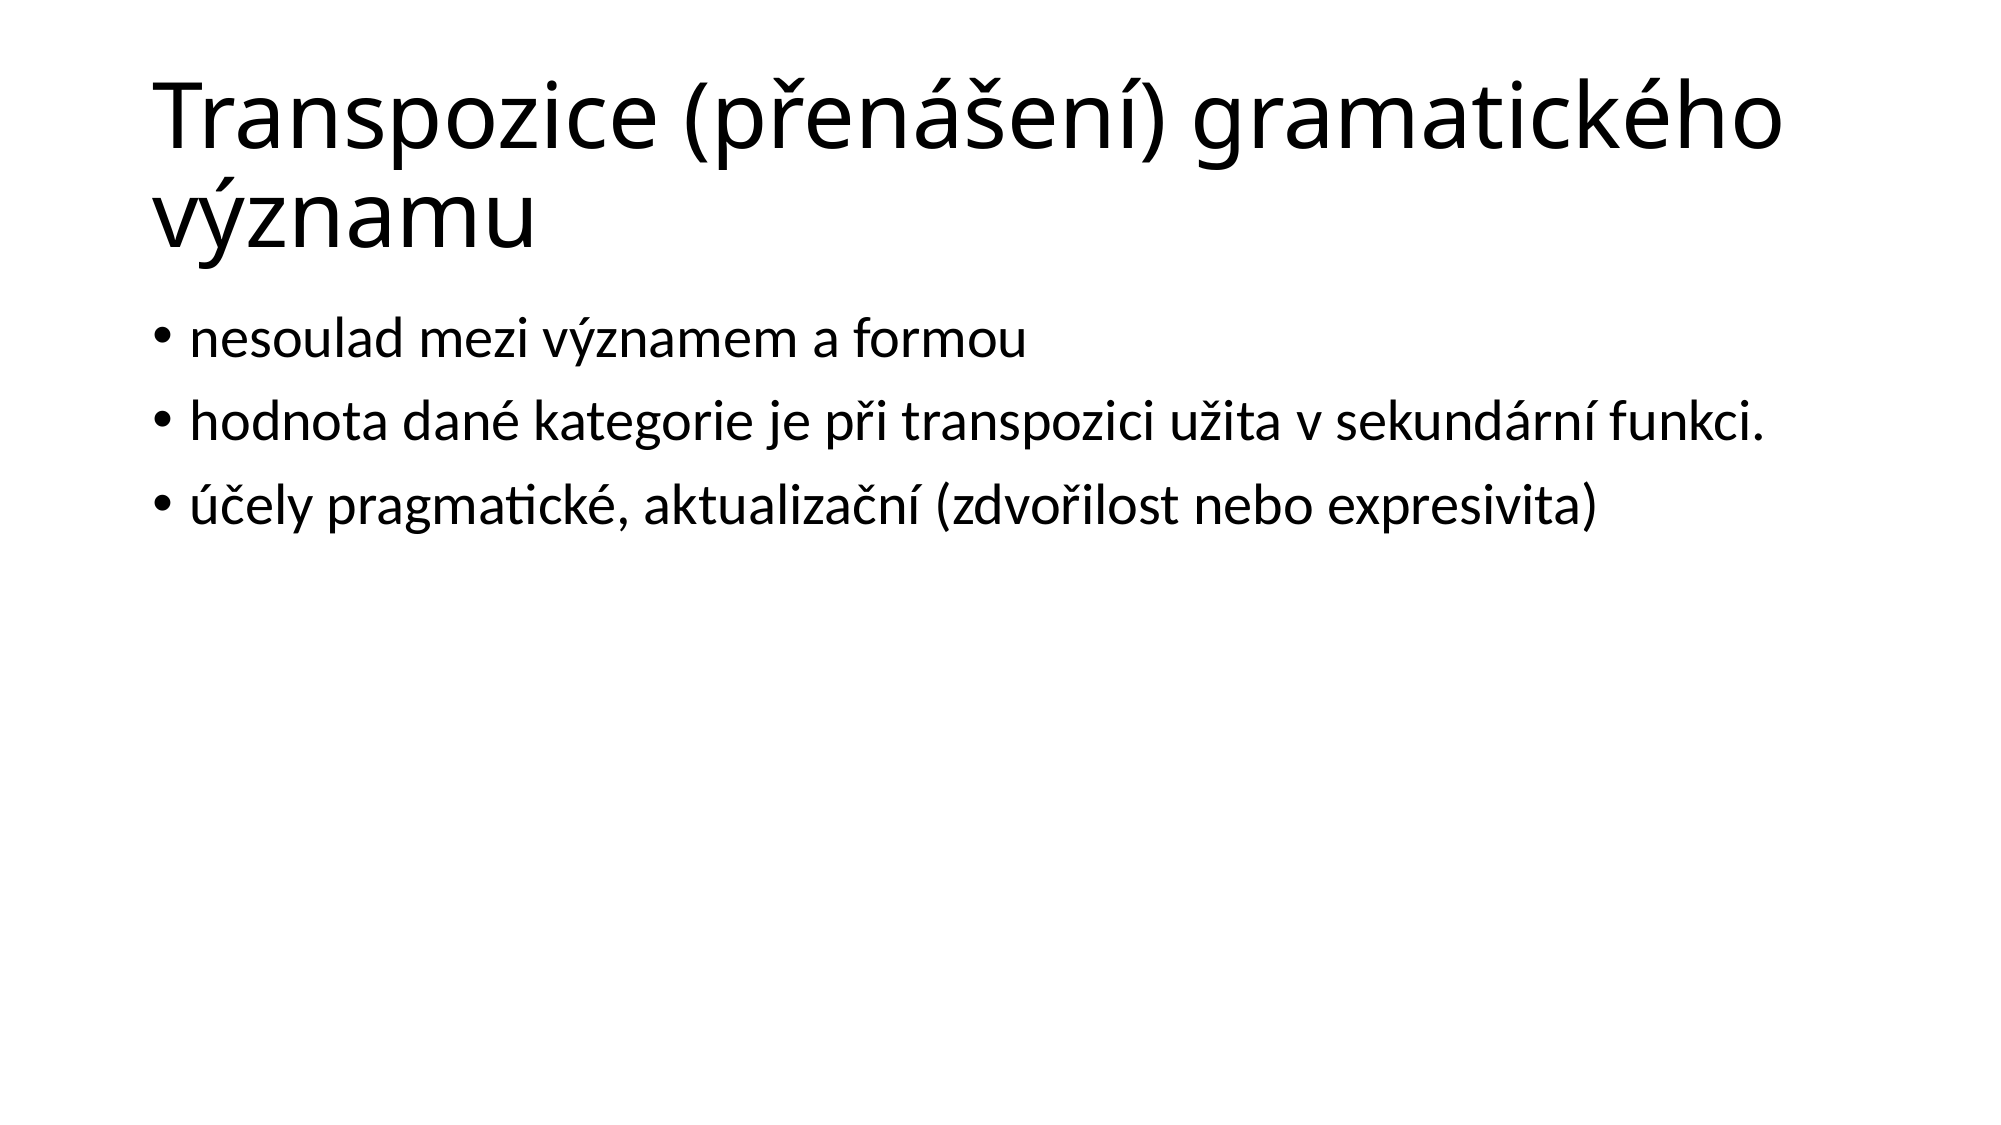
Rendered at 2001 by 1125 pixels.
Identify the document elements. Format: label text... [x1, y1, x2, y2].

list nesoulad mezi významem a formou hodnota dané kategorie je při transpozici užita v sekundární funkci. účely pragmatické, aktualizační (zdvořilost nebo expresivita) [137, 299, 1863, 1014]
title Transpozice (přenášení) gramatického významu [137, 59, 1863, 278]
